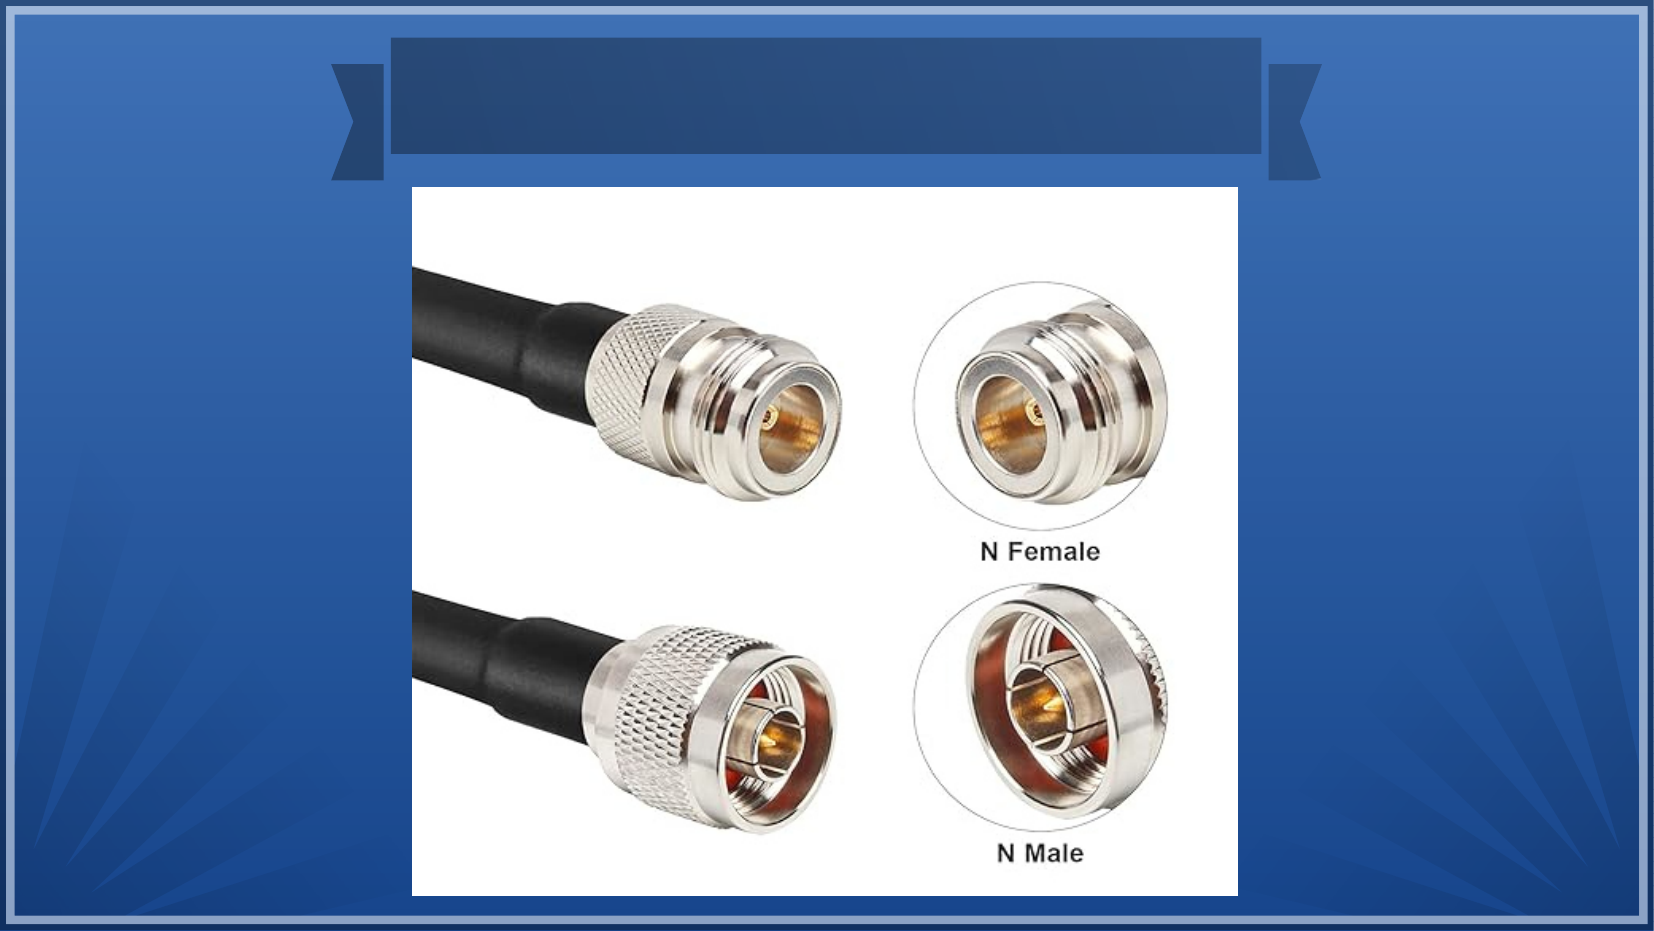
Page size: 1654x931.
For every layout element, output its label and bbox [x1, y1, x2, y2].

picture [412, 187, 1238, 896]
